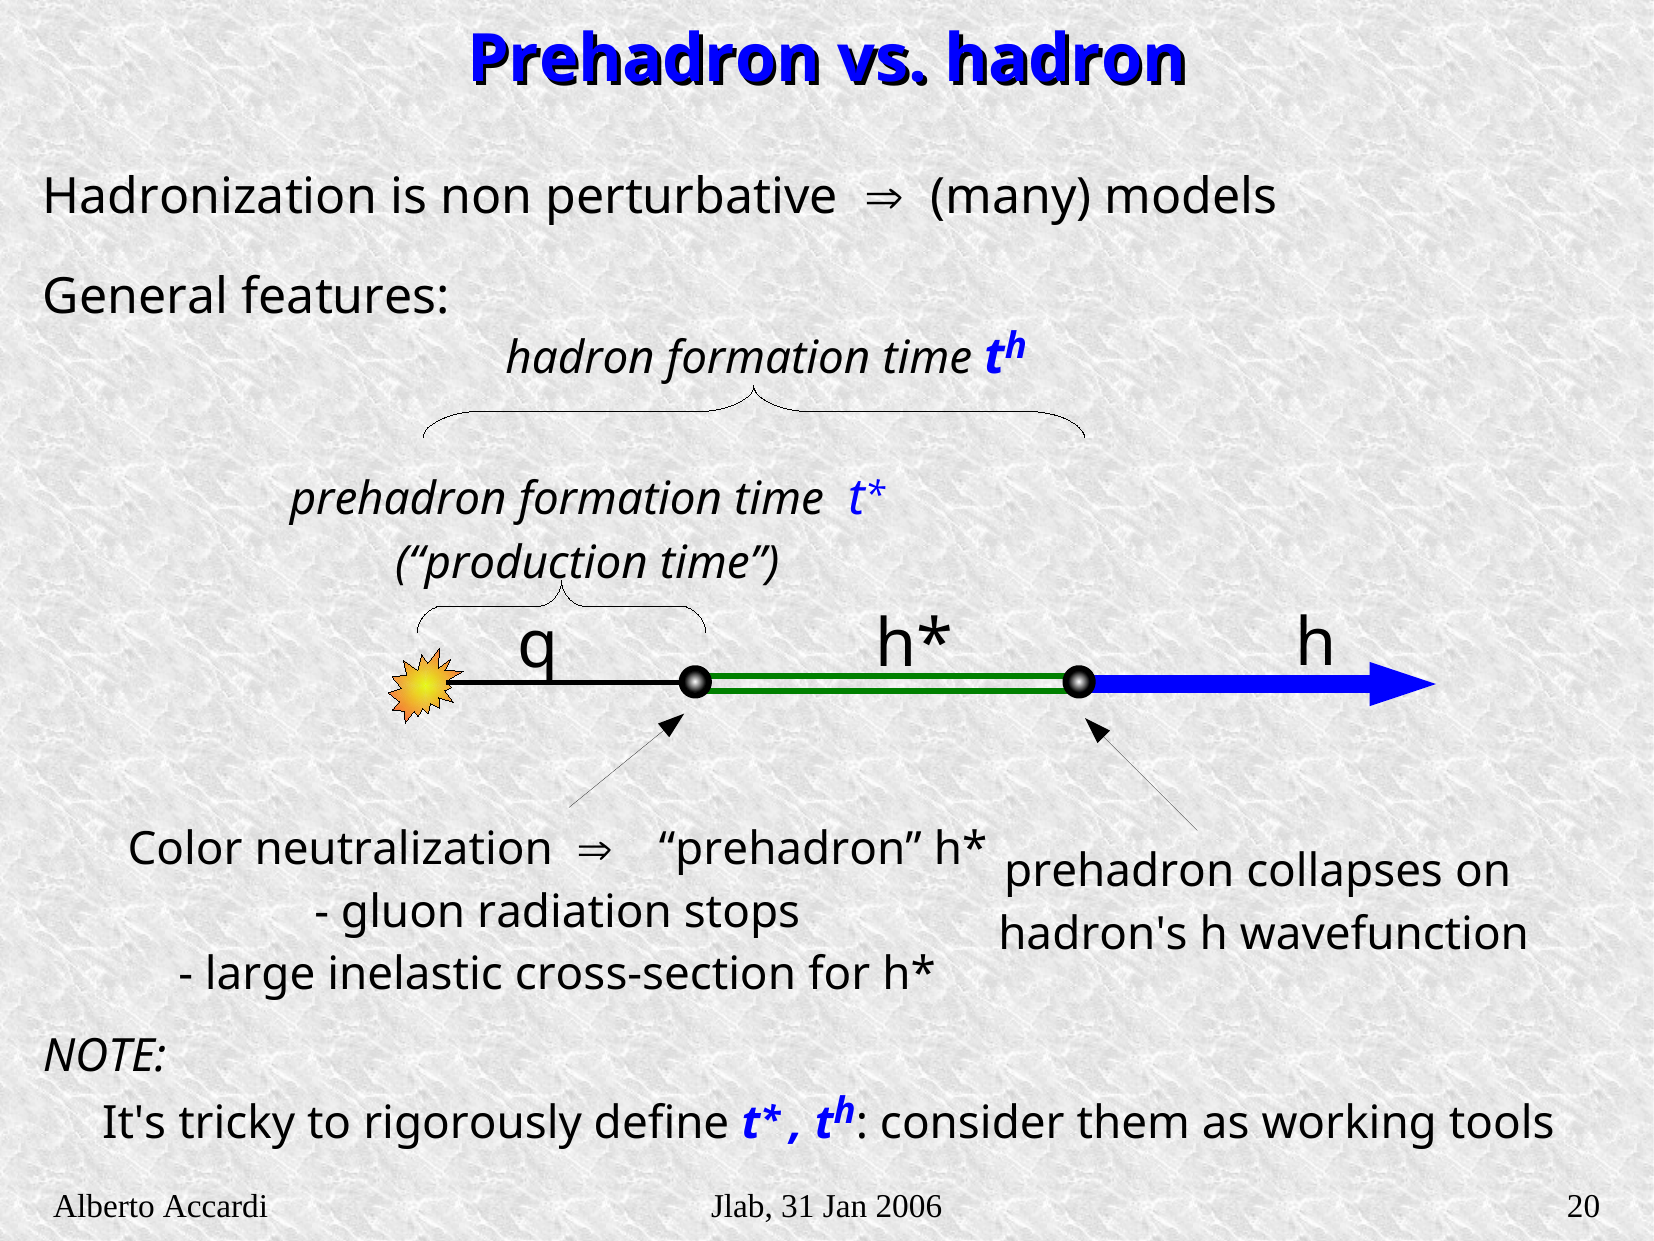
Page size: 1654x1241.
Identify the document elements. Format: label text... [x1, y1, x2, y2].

picture [0, 0, 1654, 1241]
text_box q [502, 589, 568, 685]
text_box NOTE: It's tricky to rigorously define t* , th: consider them as working tools [28, 1014, 1606, 1148]
text_box Prehadron vs. hadron [29, 0, 1625, 127]
text_box Hadronization is non perturbative  (many) models [28, 152, 1351, 245]
text_box prehadron formation time t* (“production time”) [275, 453, 918, 586]
text_box hadron formation time th [490, 311, 1126, 452]
text_box prehadron collapses on hadron's h wavefunction [983, 830, 1503, 956]
text_box h* [860, 588, 962, 684]
text_box General features: [28, 252, 1351, 332]
text_box [388, 648, 464, 724]
text_box Color neutralization  “prehadron” h* - gluon radiation stops - large inelastic cross-section for h* [112, 808, 931, 994]
text_box [678, 665, 712, 699]
text_box h [1280, 586, 1348, 683]
text_box [1062, 665, 1096, 699]
